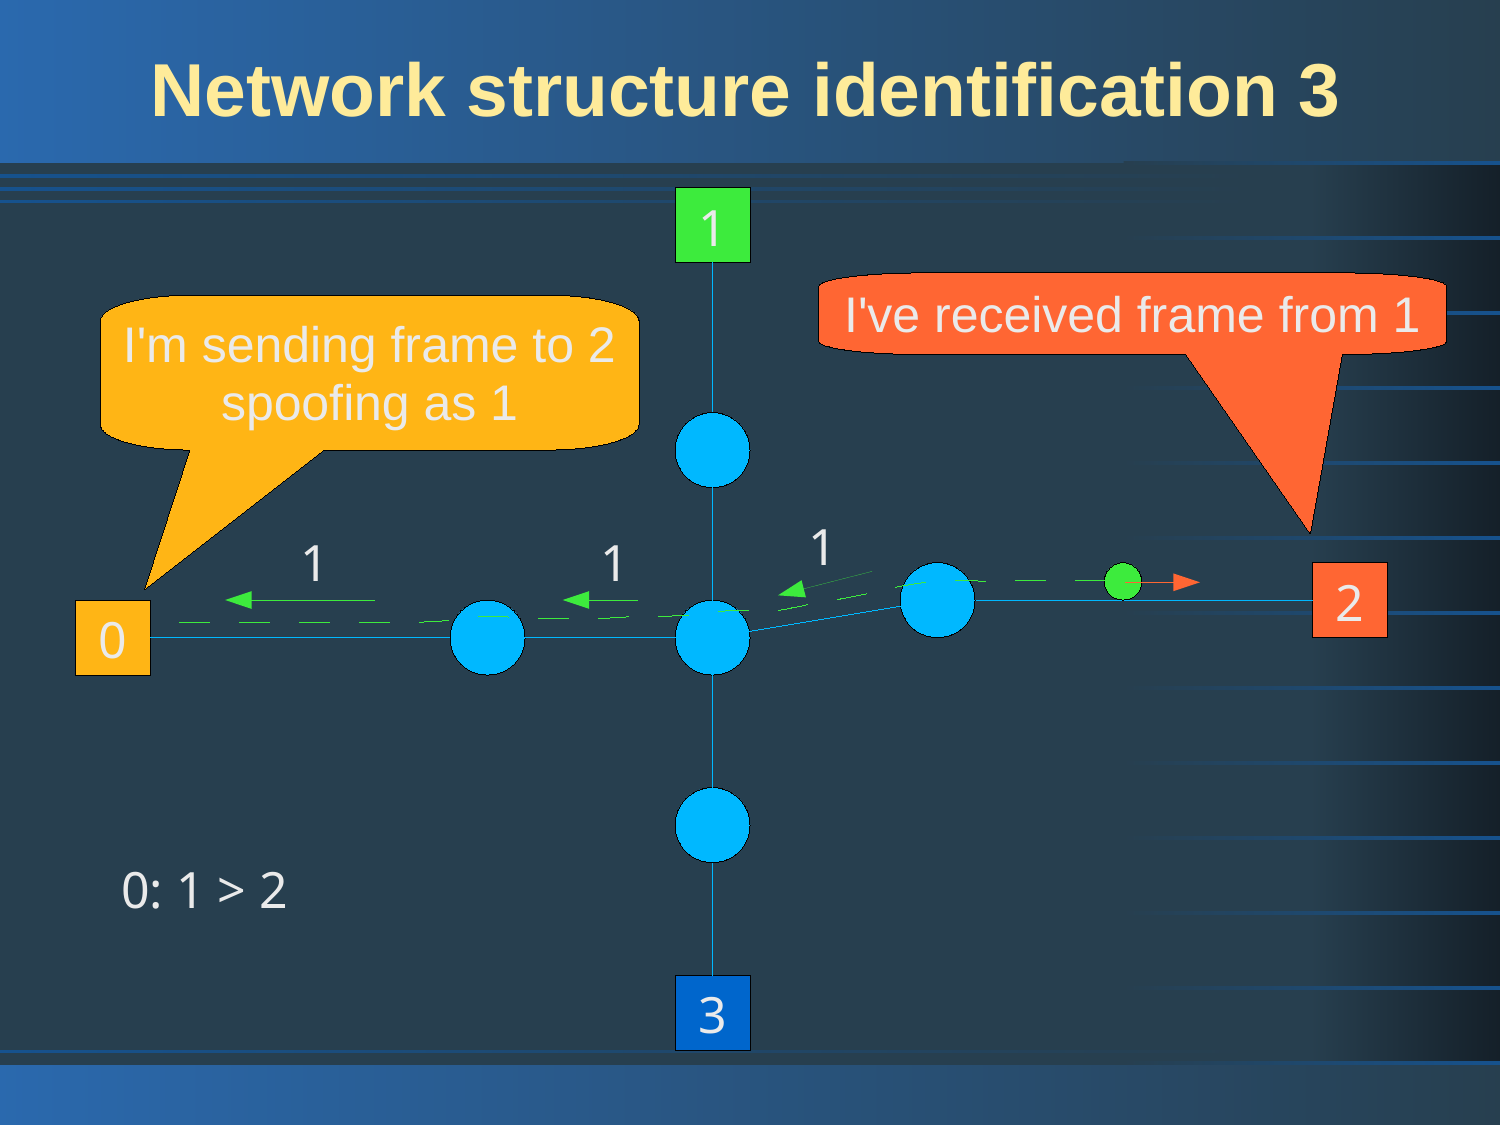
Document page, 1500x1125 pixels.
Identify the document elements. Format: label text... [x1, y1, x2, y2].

text_box 0: 1 > 2 [121, 851, 317, 922]
text_box 2 [1312, 562, 1388, 638]
text_box [675, 600, 751, 676]
text_box I'm sending frame to 2 spoofing as 1 [100, 295, 640, 590]
text_box 1 [300, 525, 333, 596]
text_box 1 [675, 187, 751, 263]
text_box [675, 787, 751, 863]
text_box 1 [600, 525, 633, 596]
text_box 3 [675, 975, 751, 1051]
text_box [450, 600, 526, 676]
text_box 1 [808, 508, 847, 580]
text_box [900, 562, 976, 638]
title Network structure identification 3 [83, 24, 1409, 151]
text_box 0 [75, 600, 151, 676]
text_box [675, 412, 751, 488]
text_box [1104, 562, 1142, 601]
text_box I've received frame from 1 [818, 272, 1447, 534]
